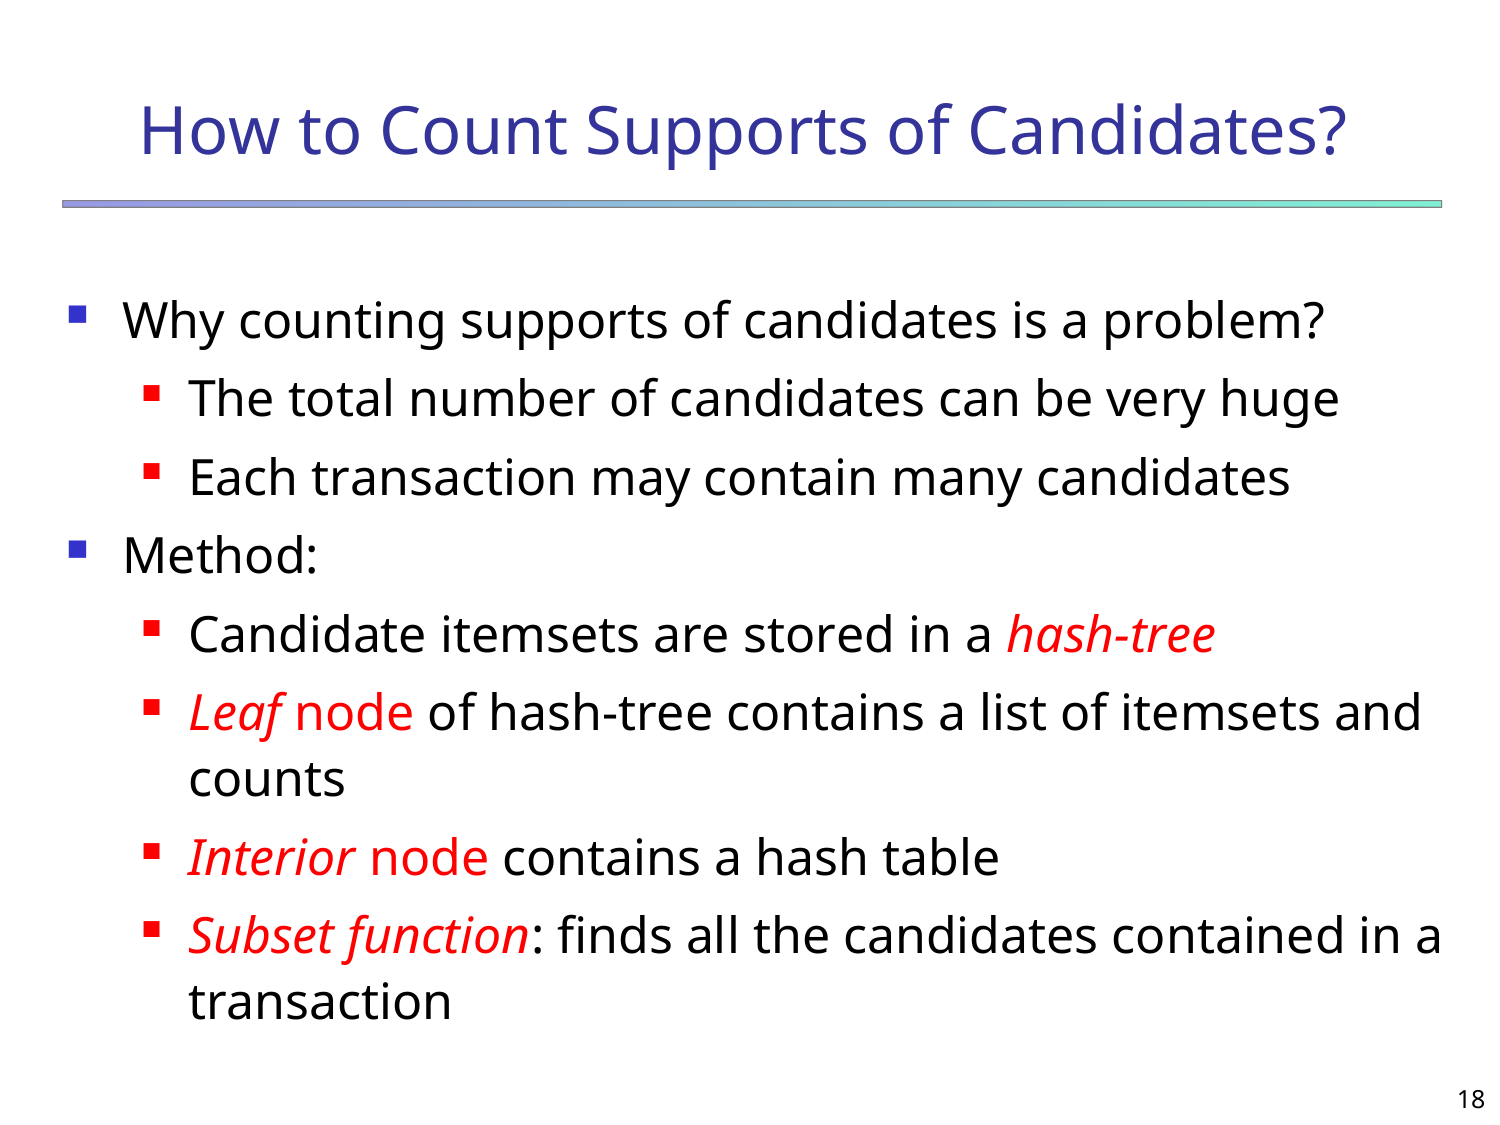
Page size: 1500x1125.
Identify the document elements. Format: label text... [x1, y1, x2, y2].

list Why counting supports of candidates is a problem? The total number of candidates can be very huge Each transaction may contain many candidates Method: Candidate itemsets are stored in a hash-tree Leaf node of hash-tree contains a list of itemsets and counts Interior node contains a hash table Subset function: finds all the candidates contained in a transaction [51, 274, 1477, 1051]
title How to Count Supports of Candidates? [75, 62, 1413, 175]
text_box <number> [1187, 1062, 1500, 1125]
